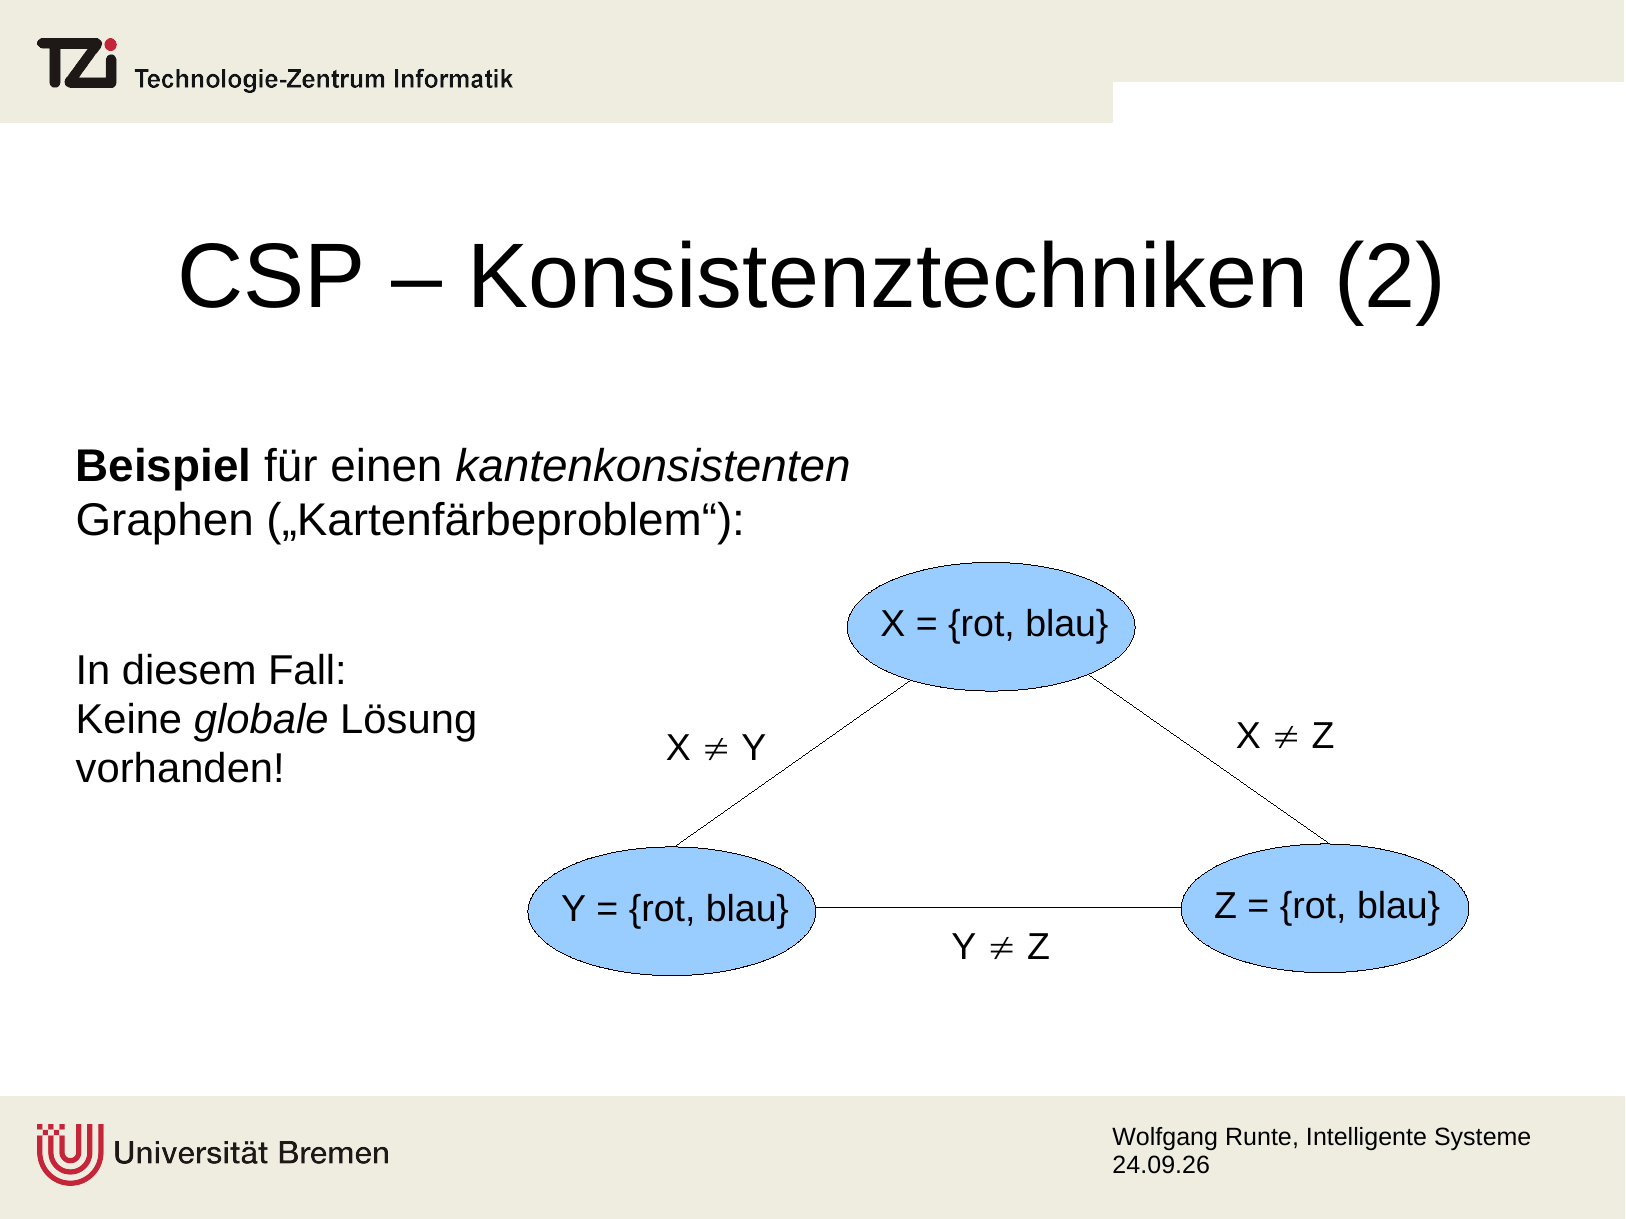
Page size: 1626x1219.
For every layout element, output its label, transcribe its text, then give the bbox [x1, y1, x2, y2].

text_box [1277, 969, 1373, 973]
text_box X = {rot, blau} [880, 600, 1131, 687]
text_box [624, 972, 720, 976]
text_box Y  Z [951, 922, 1056, 974]
picture [37, 38, 513, 93]
text_box [527, 846, 803, 953]
text_box X  Z [1235, 711, 1341, 763]
text_box Y = {rot, blau} [561, 884, 812, 972]
picture [37, 1124, 388, 1186]
text_box [853, 562, 1122, 668]
title CSP – Konsistenztechniken (2) [112, 162, 1513, 393]
text_box [1181, 843, 1456, 950]
text_box [1465, 893, 1469, 924]
text_box Beispiel für einen kantenkonsistenten Graphen („Kartenfärbeproblem“): In diesem Fall: Keine globale Lösung vorhanden! [75, 436, 853, 807]
text_box [940, 687, 1042, 692]
text_box [1131, 611, 1136, 642]
text_box Z = {rot, blau} [1214, 881, 1465, 969]
text_box [812, 896, 816, 926]
